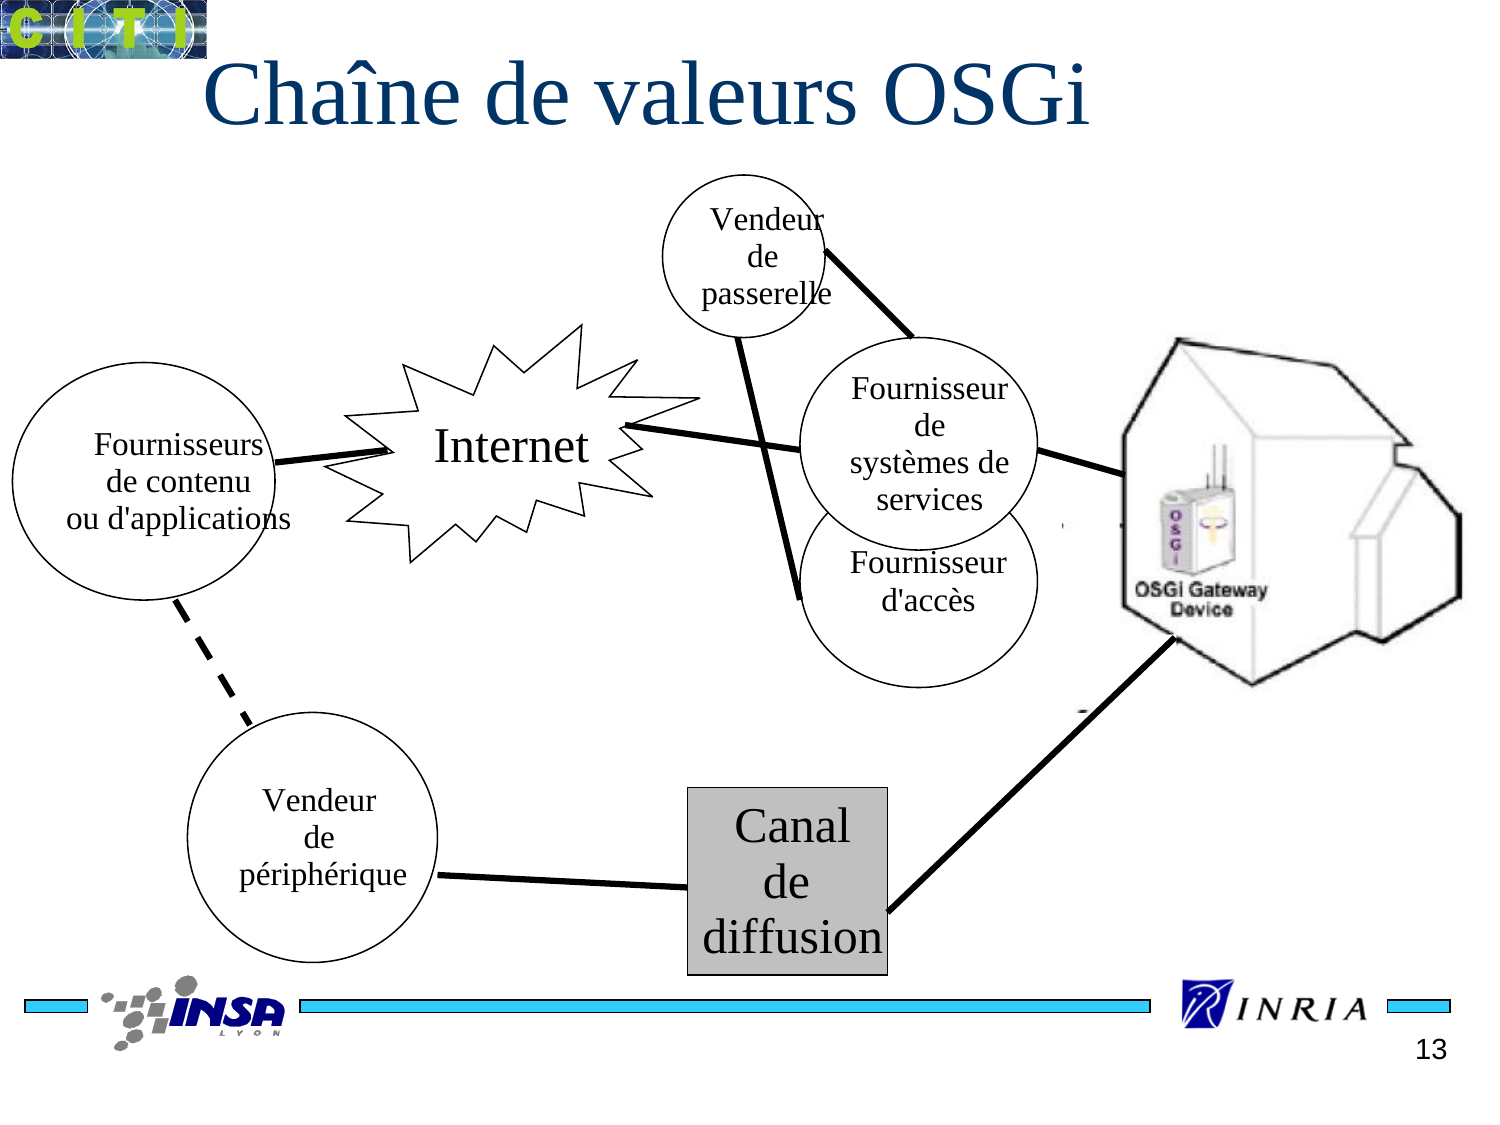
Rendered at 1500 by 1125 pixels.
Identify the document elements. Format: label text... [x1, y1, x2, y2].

text_box Internet [324, 324, 701, 563]
text_box Fournisseur d'accès [799, 513, 1038, 688]
picture [1175, 977, 1375, 1032]
picture [1062, 287, 1468, 713]
text_box Vendeur de passerelle [662, 174, 826, 338]
picture [0, 0, 187, 59]
text_box Fournisseurs de contenu ou d'applications [12, 362, 276, 601]
title Chaîne de valeurs OSGi [187, 0, 1463, 188]
text_box Vendeur de périphérique [187, 712, 438, 963]
text_box Fournisseur de systèmes de services [799, 337, 1038, 551]
text_box Canal de diffusion [687, 787, 888, 975]
